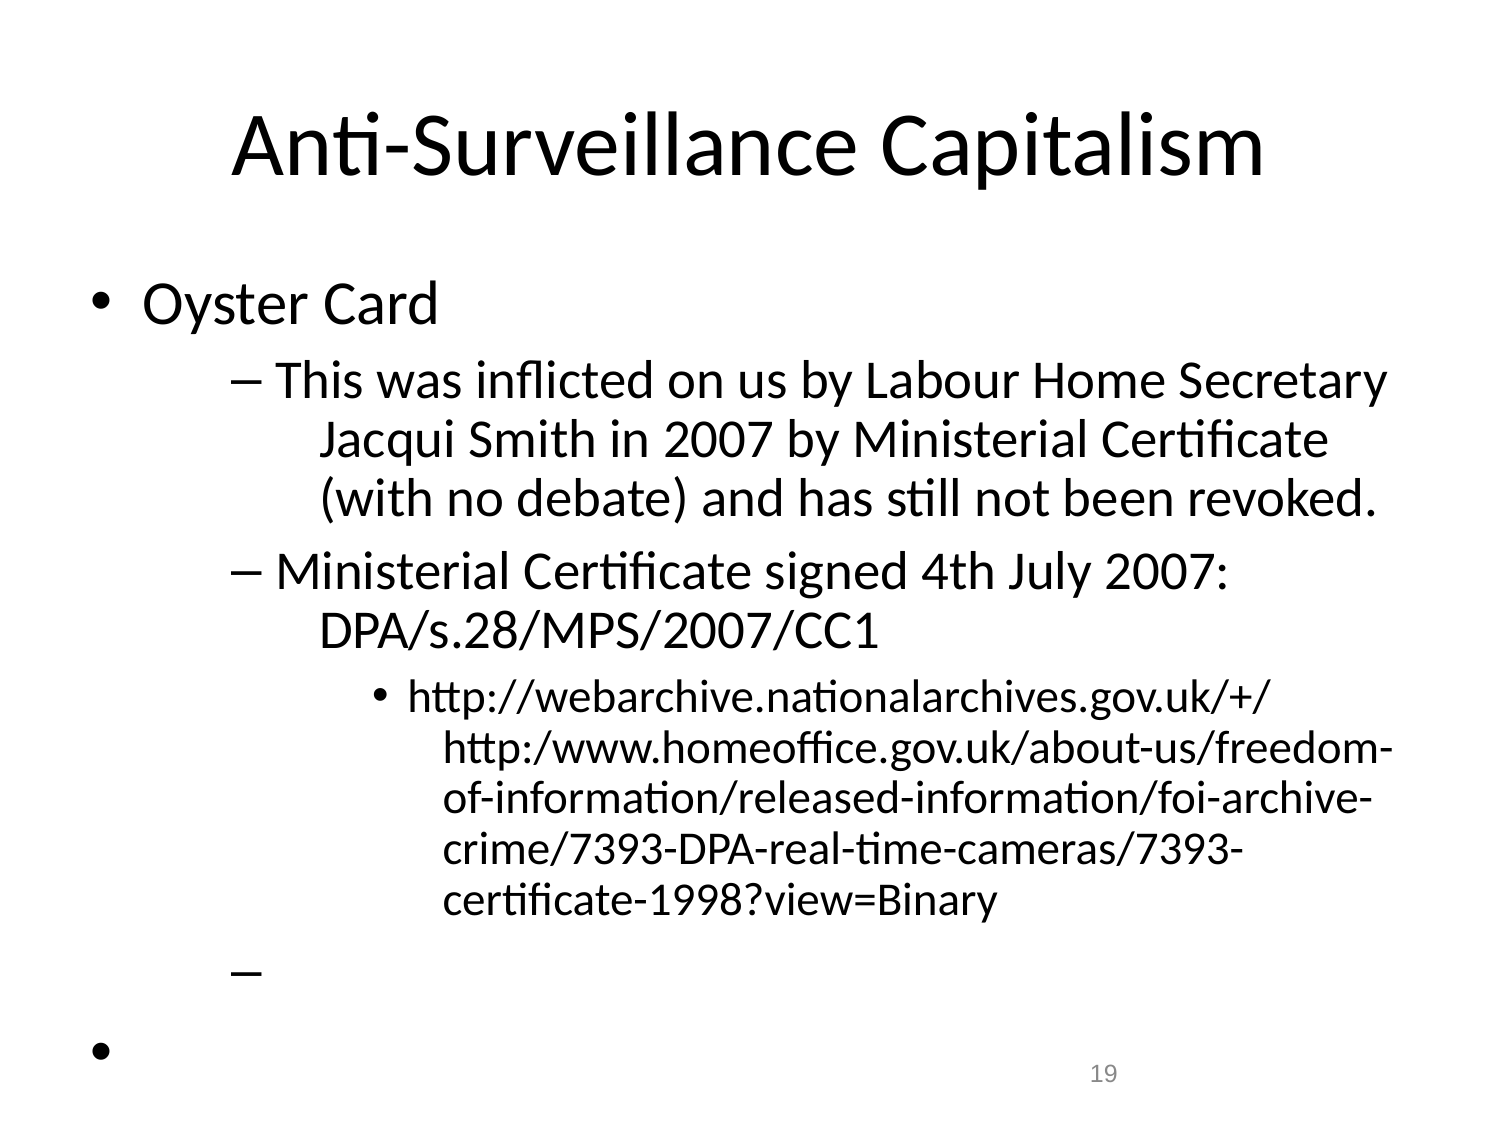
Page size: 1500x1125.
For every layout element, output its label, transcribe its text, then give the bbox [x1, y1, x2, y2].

title Anti-Surveillance Capitalism [75, 45, 1426, 233]
text_box 12 [1074, 1042, 1426, 1103]
list Oyster Card This was inflicted on us by Labour Home Secretary Jacqui Smith in 2007 by Ministerial Certificate (with no debate) and has still not been revoked. Ministerial Certificate signed 4th July 2007: DPA/s.28/MPS/2007/CC1 http://webarchive.nationalarchives.gov.uk/+/http:/www.homeoffice.gov.uk/about-us/freedom-of-information/released-information/foi-archive-crime/7393-DPA-real-time-cameras/7393-certificate-1998?view=Binary [75, 262, 1426, 1005]
